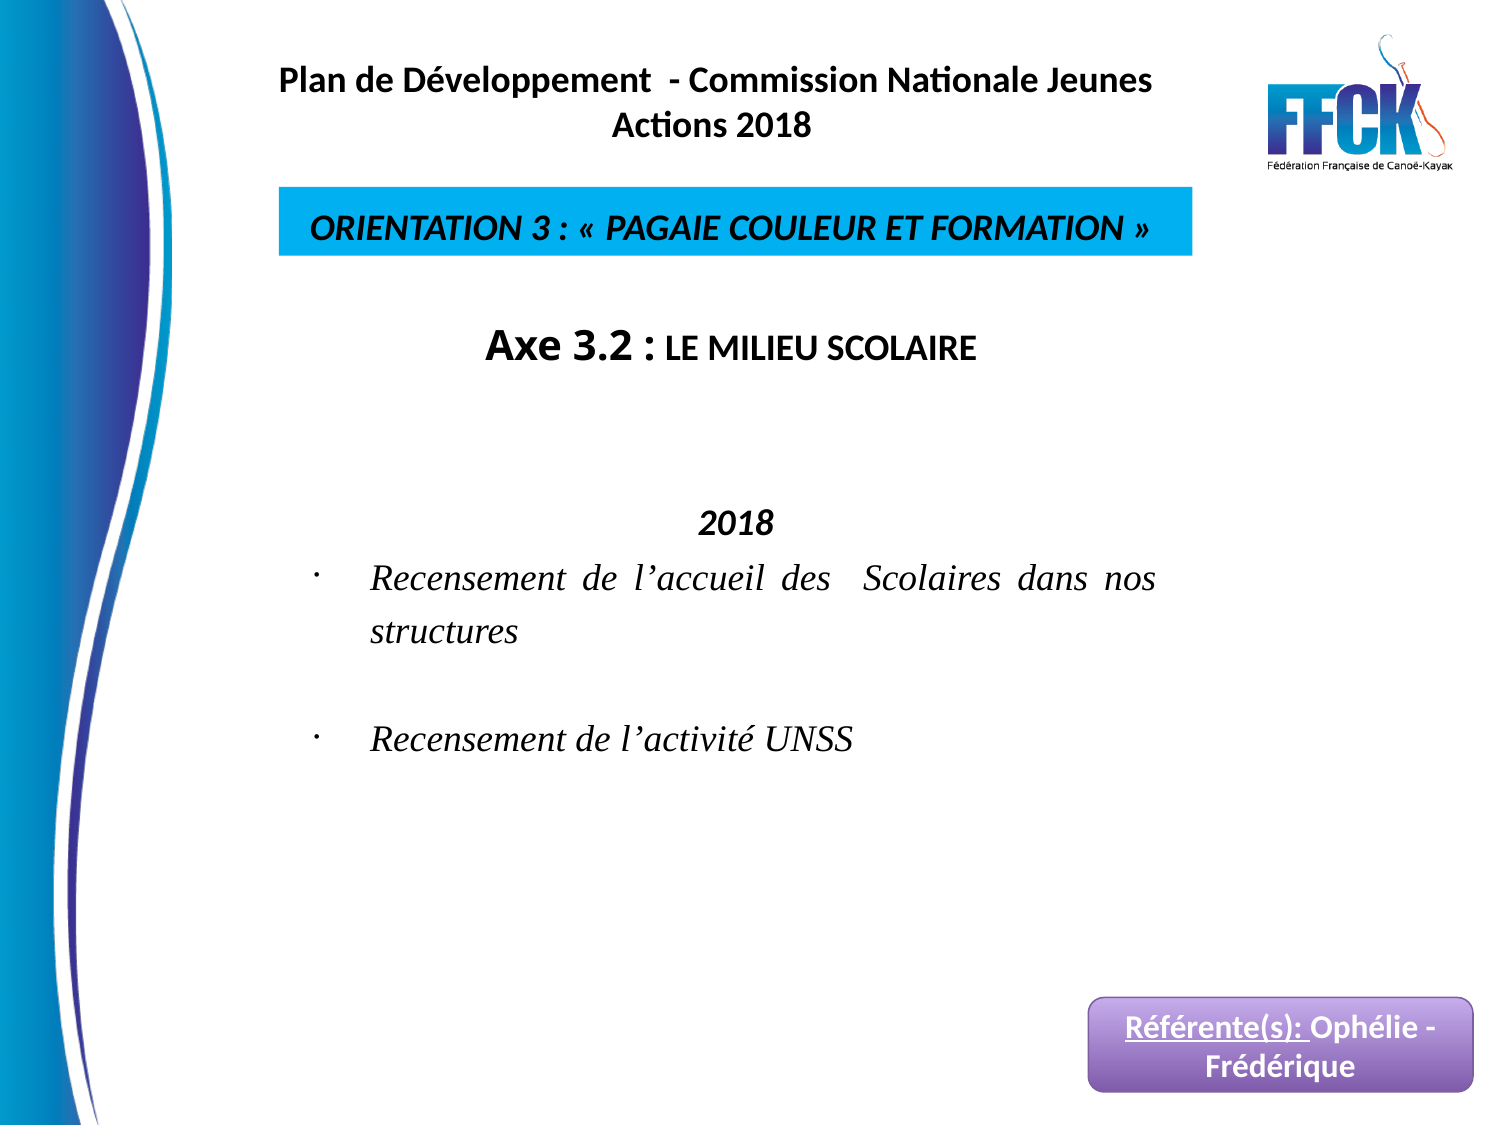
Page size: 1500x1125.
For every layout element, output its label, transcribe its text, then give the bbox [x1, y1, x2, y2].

text_box Axe 3.2 : LE MILIEU SCOLAIRE [470, 303, 1001, 377]
text_box 2018 Recensement de l’accueil des Scolaires dans nos structures Recensement de l’activité UNSS [299, 482, 1173, 767]
picture [1256, 27, 1464, 178]
text_box ORIENTATION 3 : « PAGAIE COULEUR ET FORMATION » [278, 186, 1193, 256]
text_box Plan de Développement - Commission Nationale Jeunes Actions 2018 [200, 47, 1232, 153]
picture [54, 0, 172, 1125]
text_box Référente(s): Ophélie - Frédérique [1088, 997, 1474, 1092]
